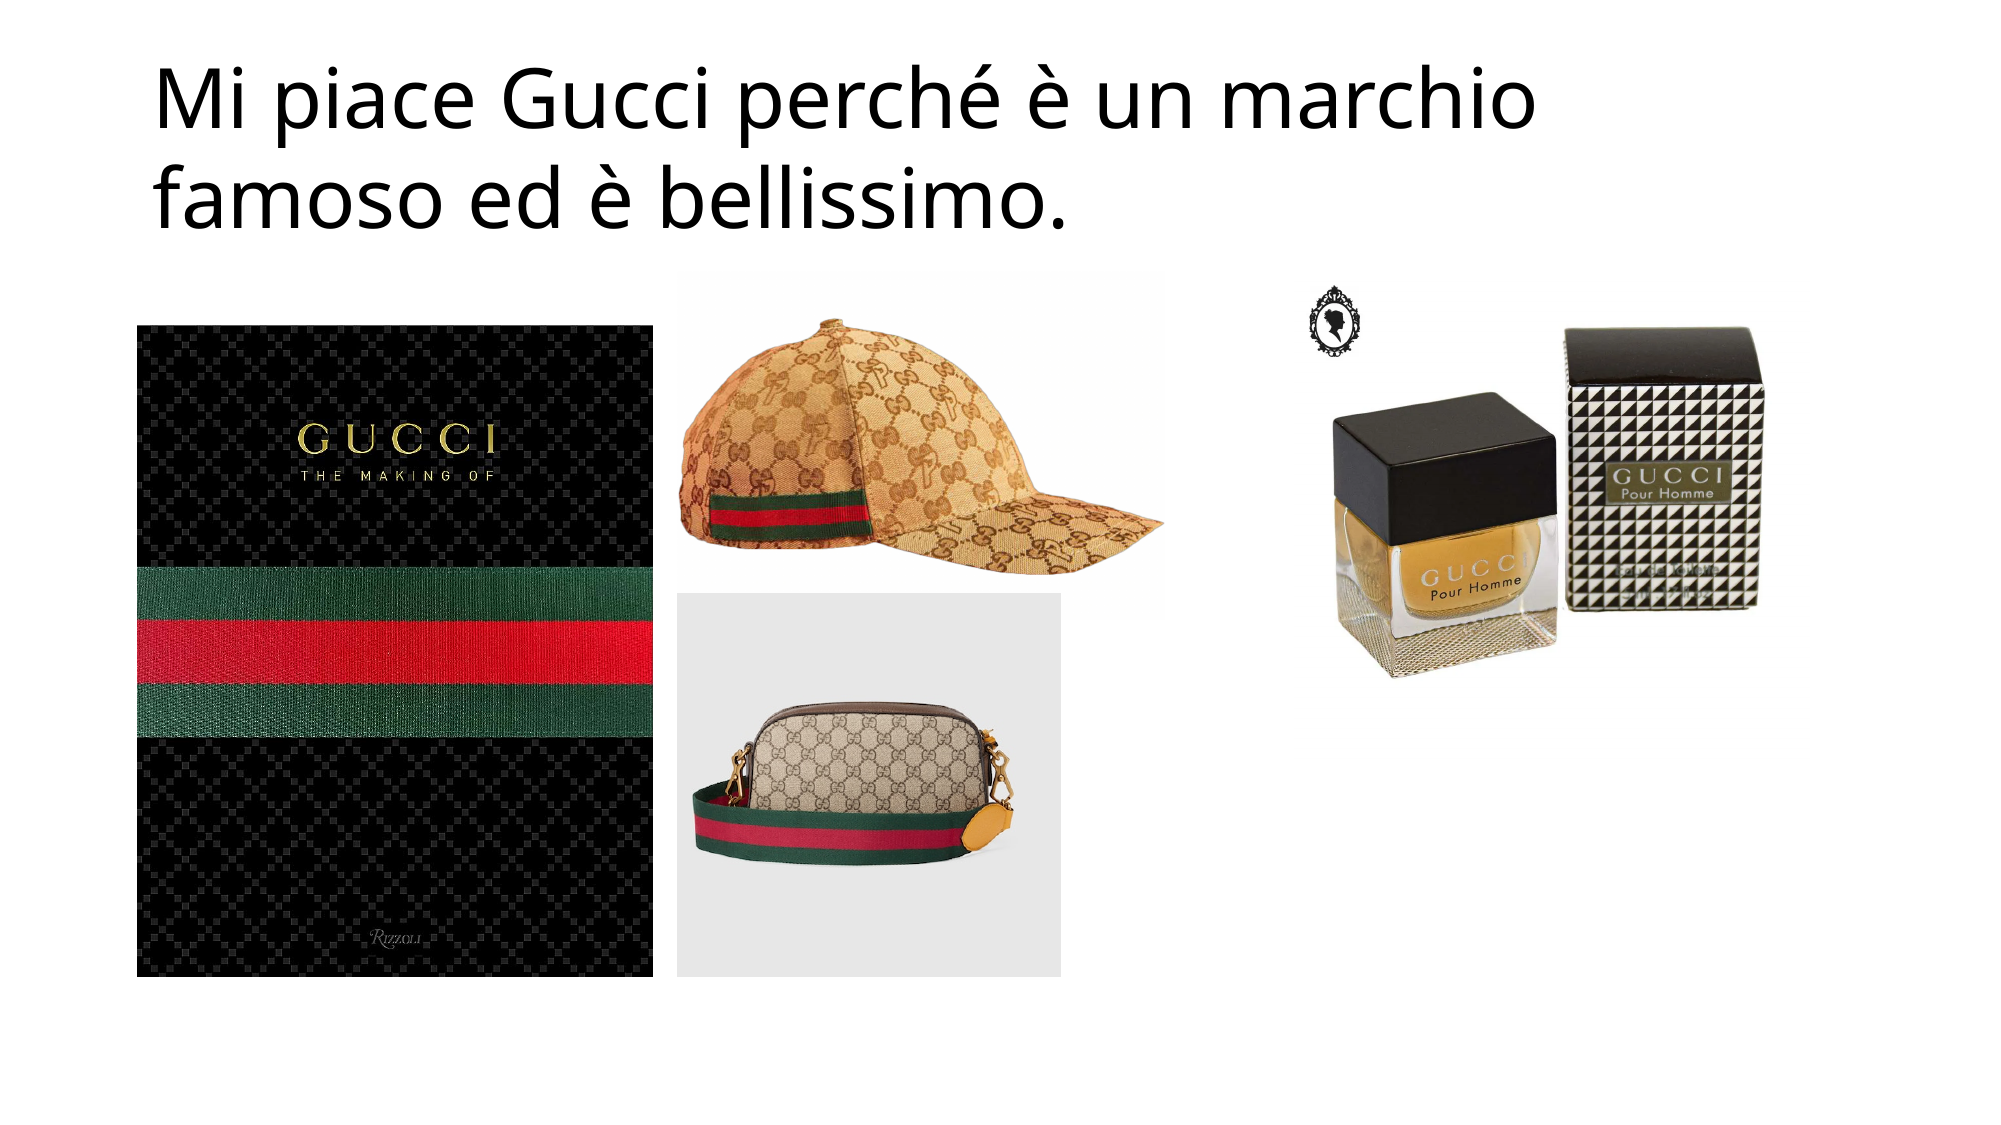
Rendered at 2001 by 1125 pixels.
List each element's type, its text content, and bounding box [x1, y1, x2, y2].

title Mi piace Gucci perché è un marchio famoso ed è bellissimo. [137, 38, 1863, 254]
picture [1294, 271, 1810, 759]
picture [677, 271, 1165, 977]
picture [137, 325, 653, 977]
